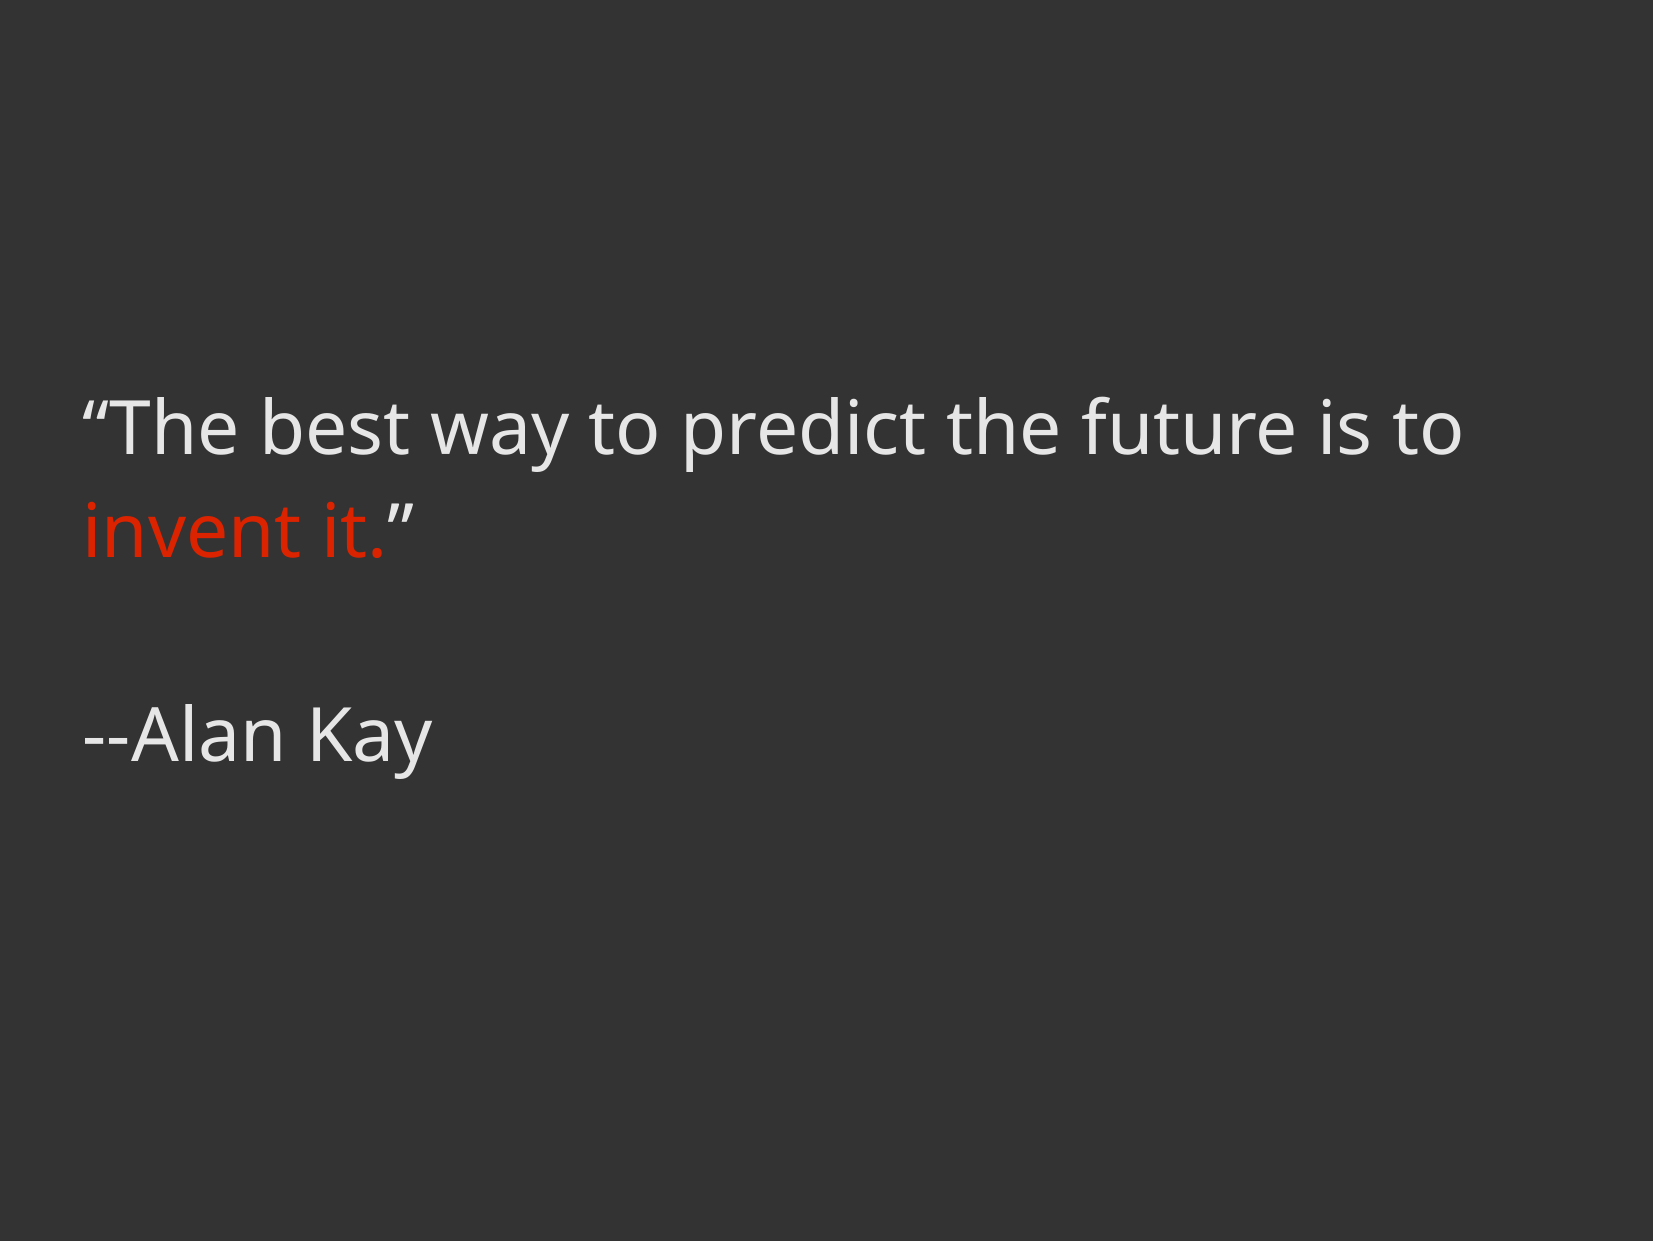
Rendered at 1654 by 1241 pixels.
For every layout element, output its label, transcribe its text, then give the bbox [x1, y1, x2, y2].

subtitle “The best way to predict the future is to invent it.” --Alan Kay [82, 56, 1571, 1102]
